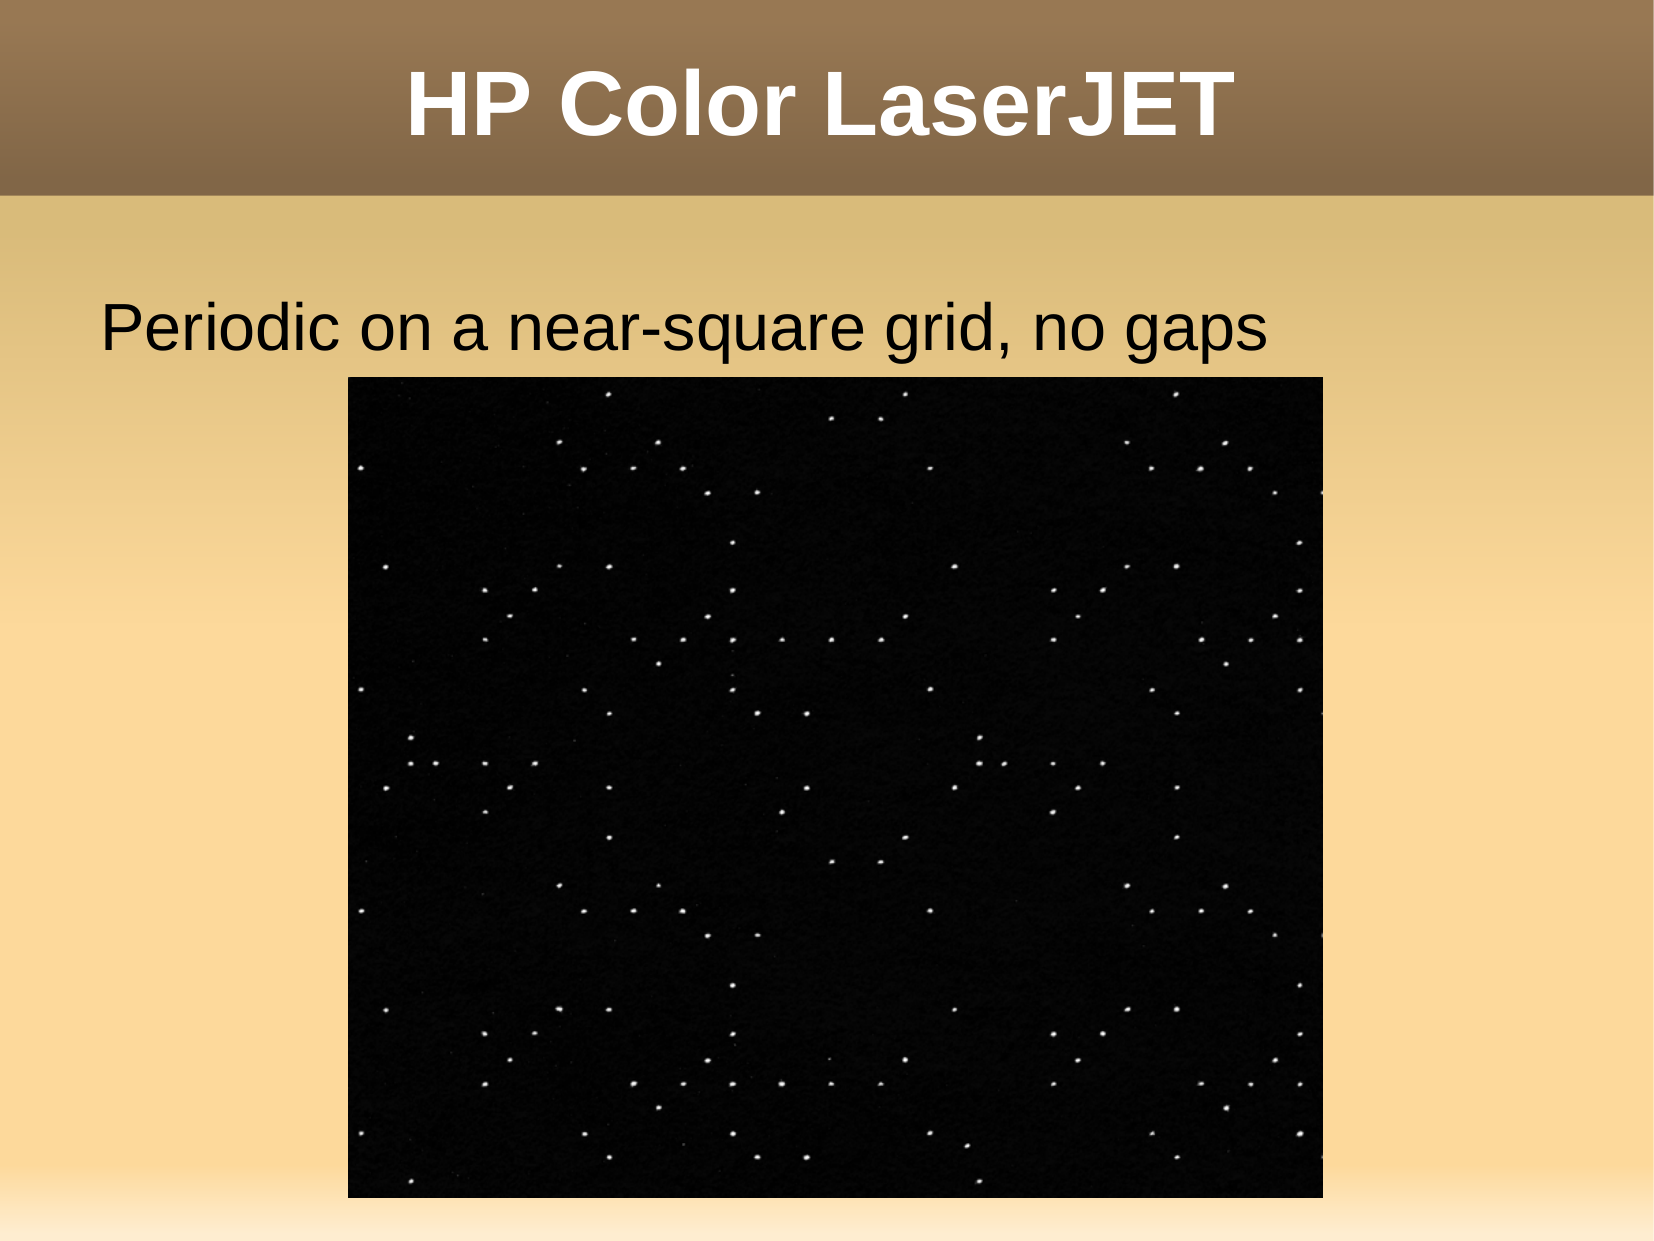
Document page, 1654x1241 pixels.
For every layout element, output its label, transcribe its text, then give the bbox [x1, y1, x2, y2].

title HP Color LaserJET [76, 0, 1565, 208]
list Periodic on a near-square grid, no gaps [82, 290, 1595, 384]
picture [0, 0, 1654, 1241]
